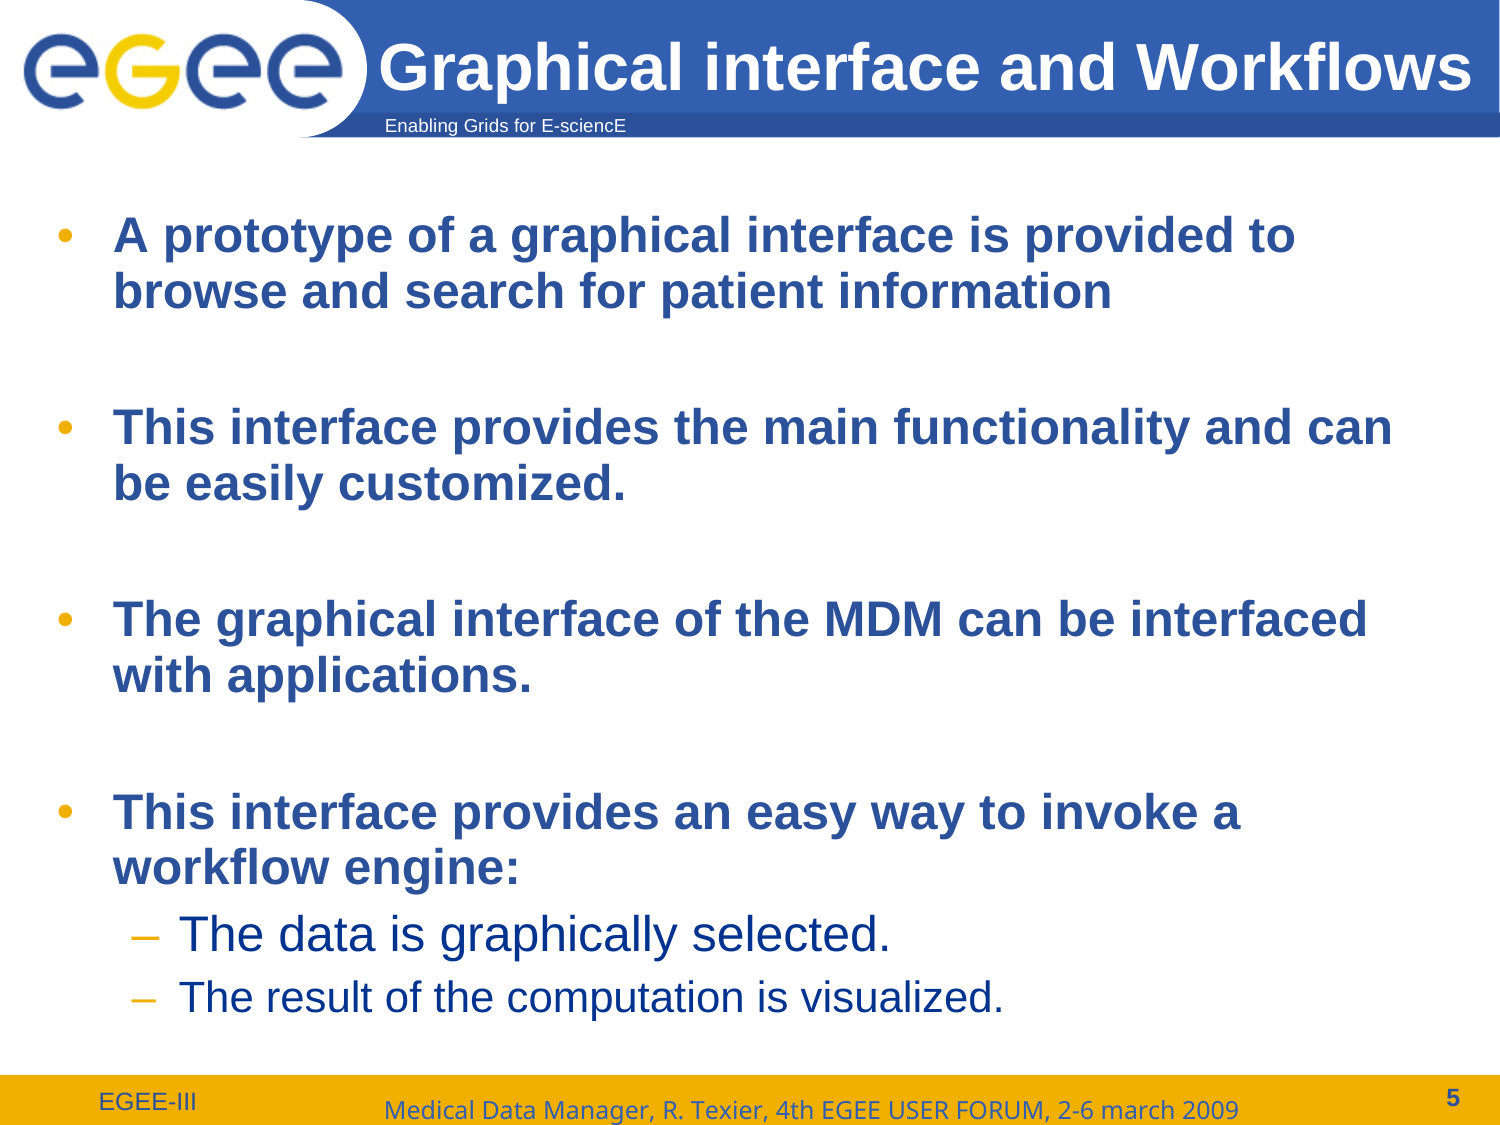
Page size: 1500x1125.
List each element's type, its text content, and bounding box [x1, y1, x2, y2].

list A prototype of a graphical interface is provided to browse and search for patient information This interface provides the main functionality and can be easily customized. The graphical interface of the MDM can be interfaced with applications. This interface provides an easy way to invoke a workflow engine: The data is graphically selected. The result of the computation is visualized. With the MDM, the medical image analysis community can share their images on the grid. Entry point to retrieve target data to be compute throw workflow engine. The MDM can provide medical image to a workflow engine and visualize the result of the computation. [56, 70, 1466, 1125]
picture [18, 30, 349, 112]
title Graphical interface and Workflows [369, 10, 1475, 124]
